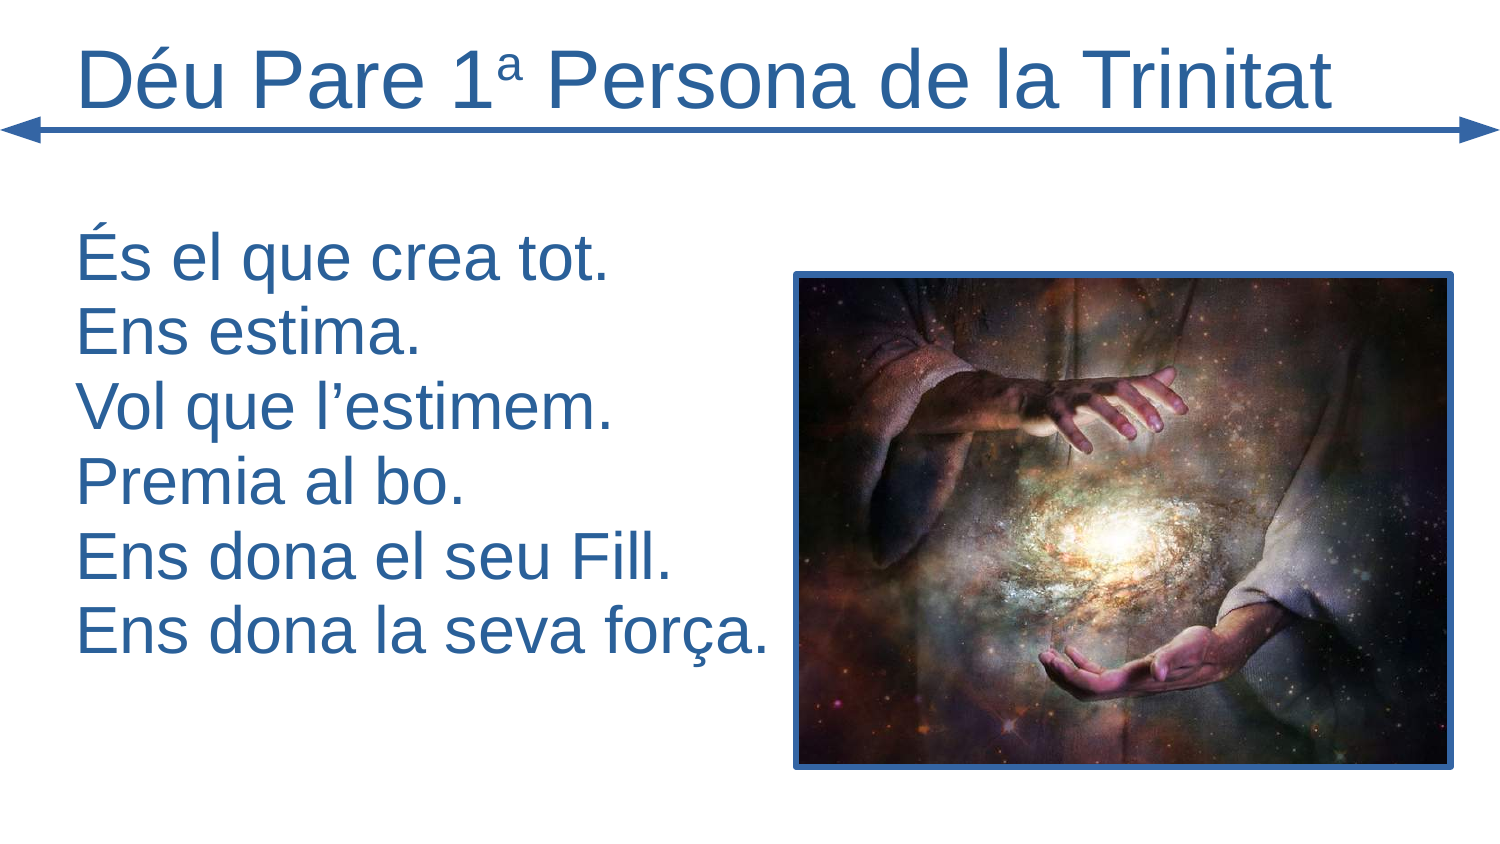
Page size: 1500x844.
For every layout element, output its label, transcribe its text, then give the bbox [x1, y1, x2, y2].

title Déu Pare 1a Persona de la Trinitat És el que crea tot. Ens estima. Vol que l’estimem. Premia al bo. Ens dona el seu Fill. Ens dona la seva força. [75, 133, 1394, 792]
picture [799, 277, 1448, 764]
title Déu Pare 1a Persona de la Trinitat És el que crea tot. Ens estima. Vol que l’estimem. Premia al bo. Ens dona el seu Fill. Ens dona la seva força. [75, 33, 1394, 127]
